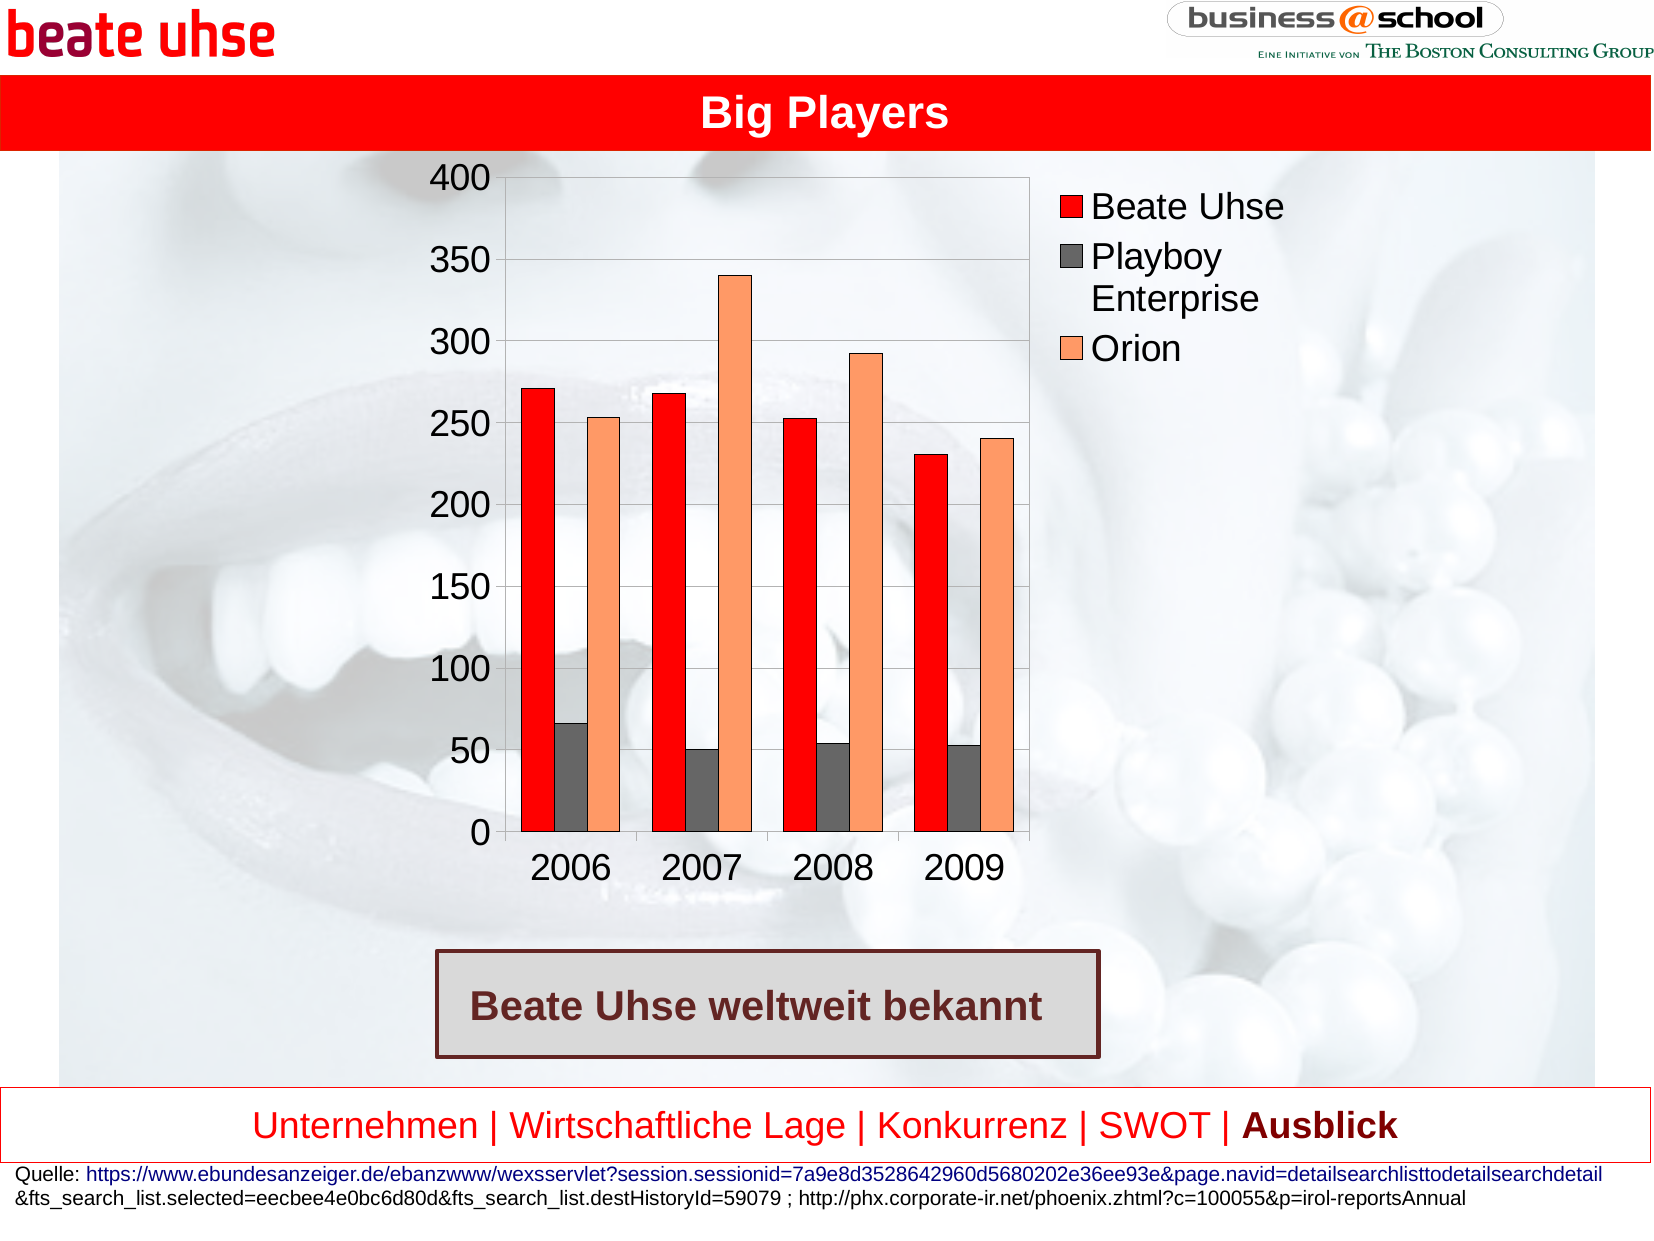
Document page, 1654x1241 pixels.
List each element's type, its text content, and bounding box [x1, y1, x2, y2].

text_box Big Players [0, 75, 1650, 150]
text_box Beate Uhse weltweit bekannt [437, 951, 1099, 1057]
chart [413, 136, 1327, 916]
picture [0, 0, 282, 65]
text_box Quelle: https://www.ebundesanzeiger.de/ebanzwww/wexsservlet?session.sessionid=7a9e8d3528642960d5680202e36ee93e&page.navid=detailsearchlisttodetailsearchdetail &fts_search_list.selected=eecbee4e0bc6d80d&fts_search_list.destHistoryId=59079 ; http://phx.corporate-ir.net/phoenix.zhtml?c=100055&p=irol-reportsAnnual [0, 1155, 1625, 1241]
picture [1166, 0, 1654, 58]
picture [59, 133, 1595, 1088]
text_box Unternehmen | Wirtschaftliche Lage | Konkurrenz | SWOT | Ausblick [0, 1088, 1650, 1163]
